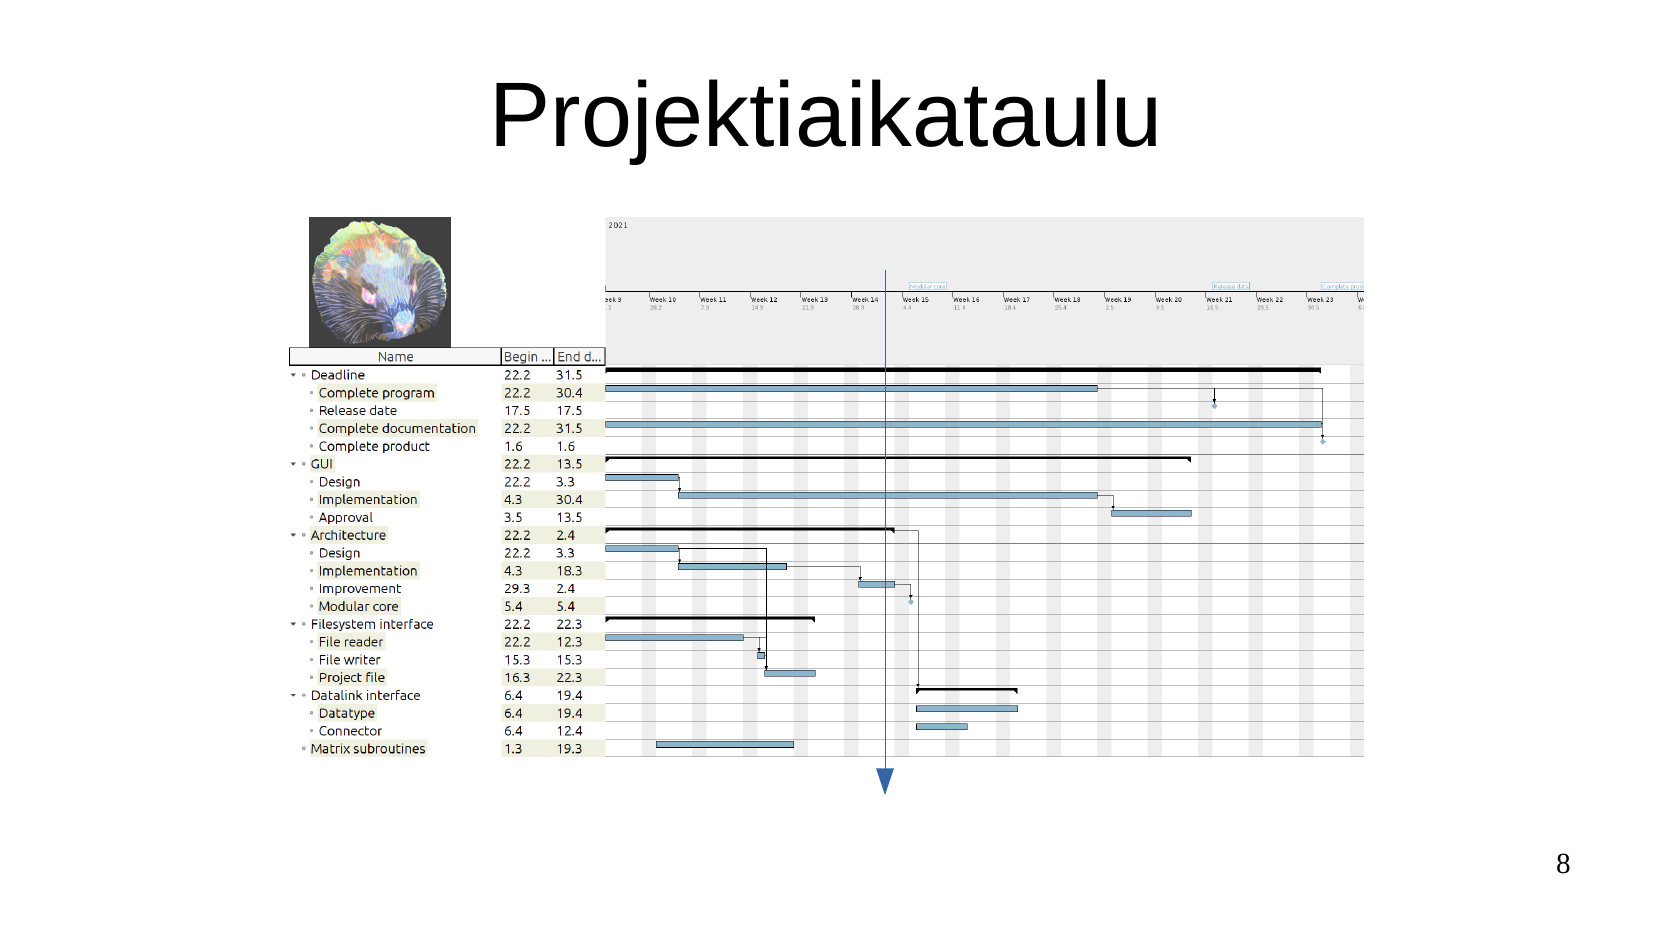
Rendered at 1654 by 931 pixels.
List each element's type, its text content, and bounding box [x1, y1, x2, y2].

picture [289, 217, 1364, 758]
title Projektiaikataulu [82, 37, 1571, 193]
